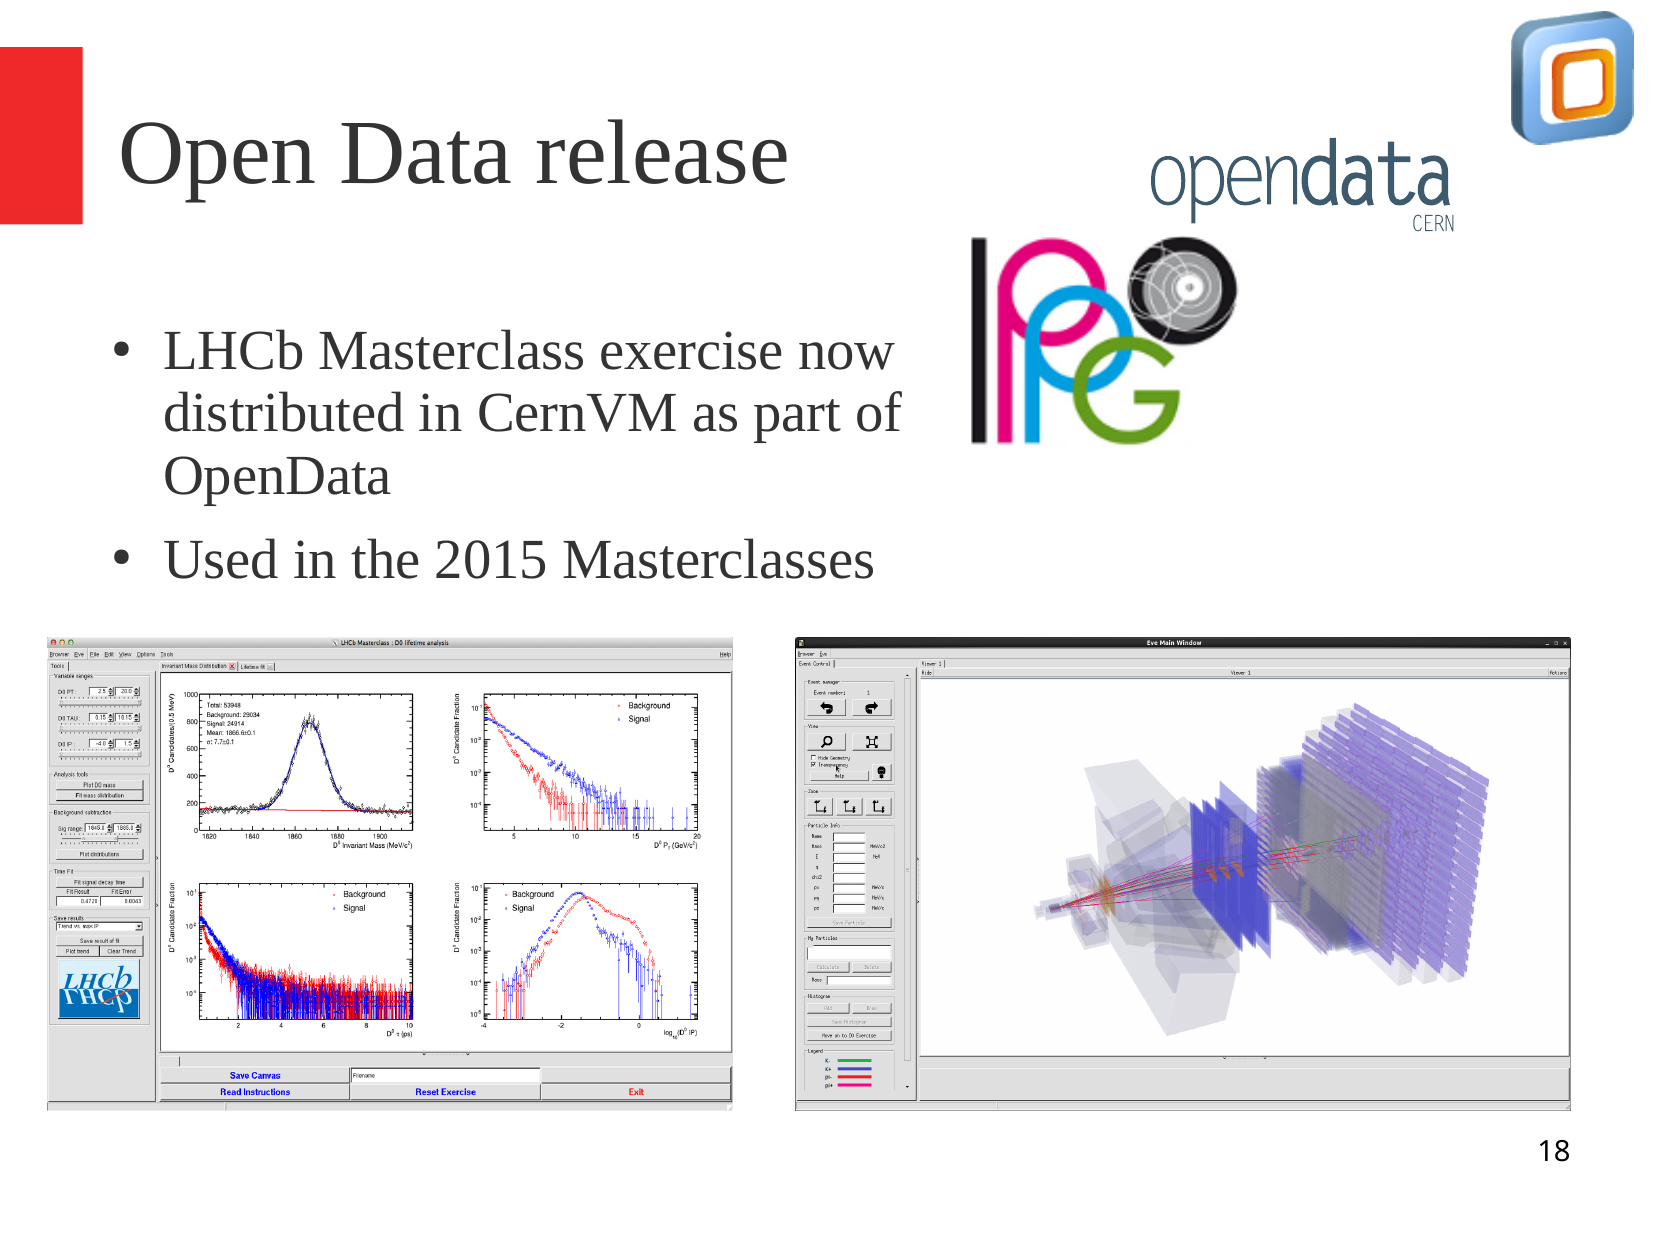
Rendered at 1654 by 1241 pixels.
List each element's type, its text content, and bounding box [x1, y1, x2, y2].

title Open Data release [118, 49, 1571, 257]
picture [971, 70, 1465, 447]
picture [47, 637, 733, 1111]
list LHCb Masterclass exercise now distributed in CernVM as part of OpenData Used in the 2015 Masterclasses [94, 318, 981, 591]
picture [1511, 11, 1634, 145]
picture [795, 637, 1571, 1111]
